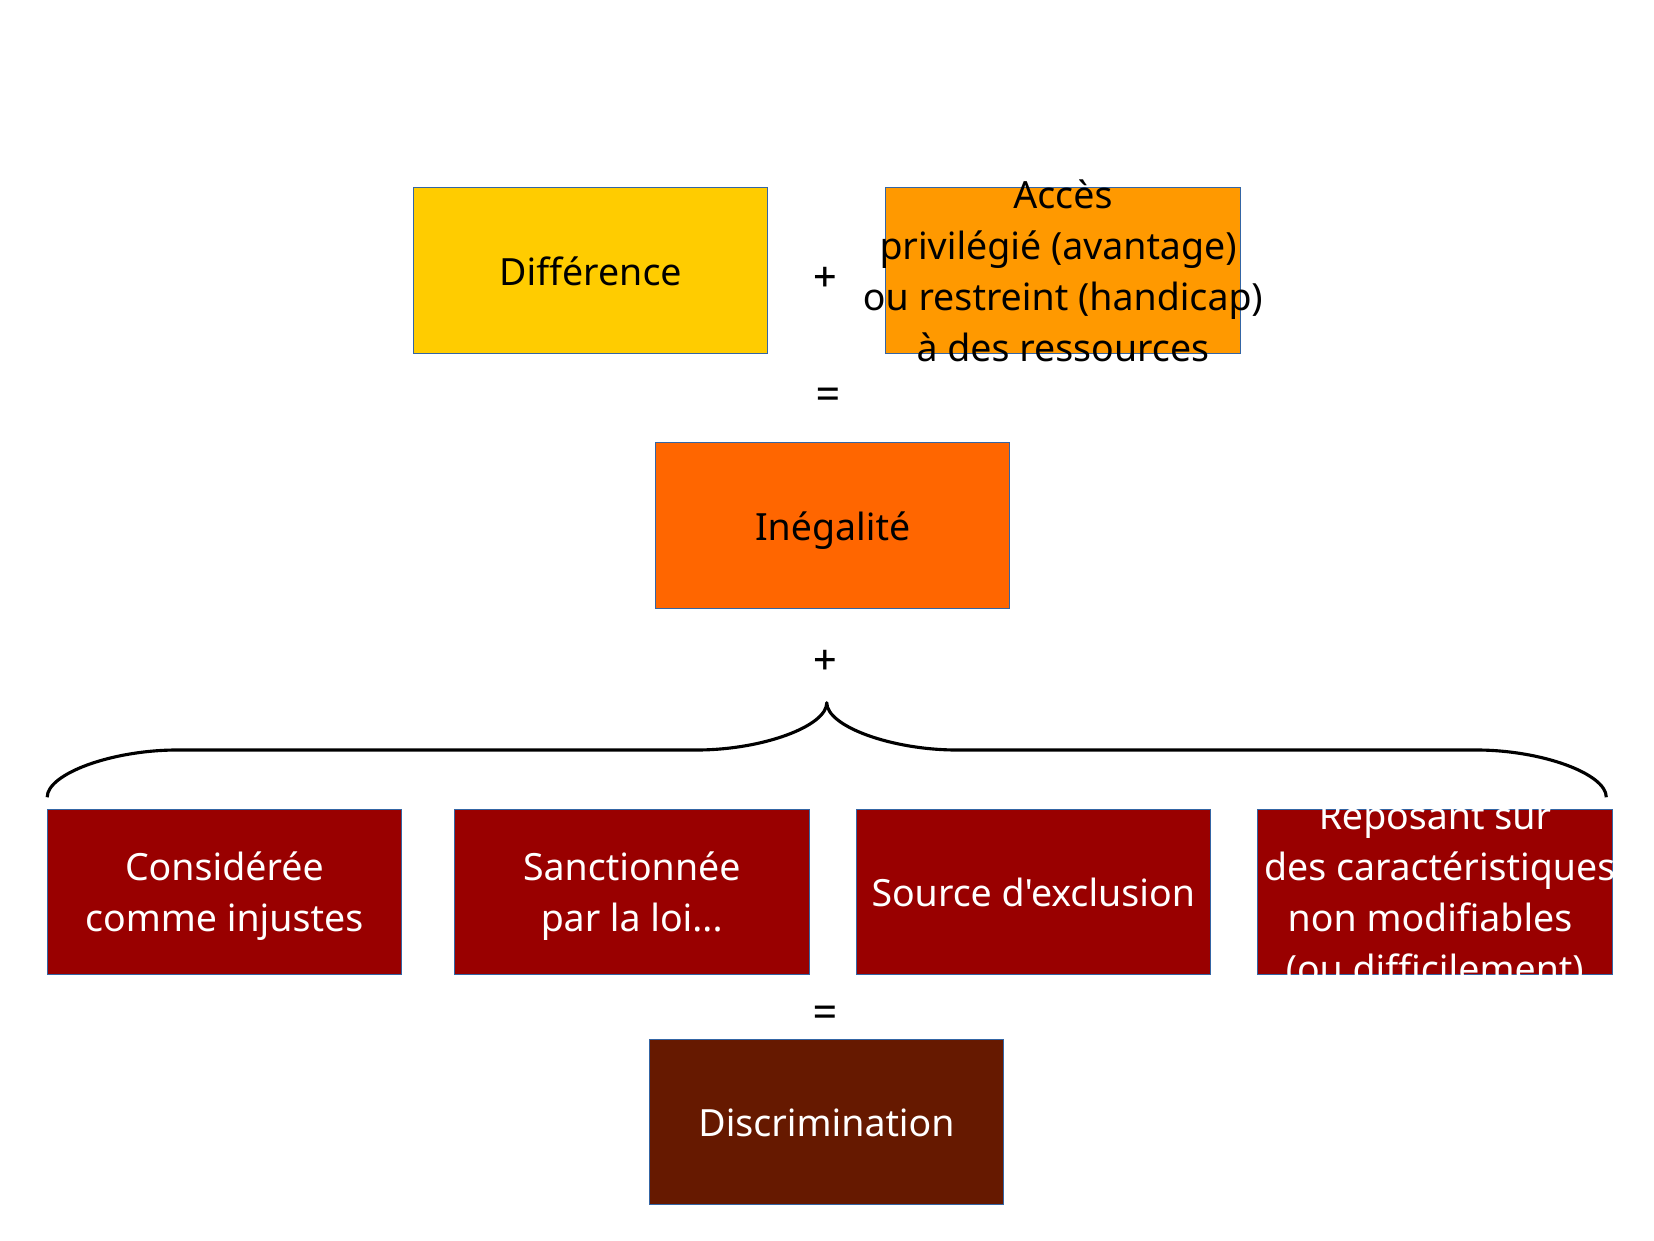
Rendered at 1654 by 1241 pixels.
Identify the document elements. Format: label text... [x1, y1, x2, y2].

text_box = [800, 354, 863, 422]
text_box Inégalité [655, 442, 1010, 609]
text_box Source d'exclusion [856, 809, 1211, 975]
text_box = [797, 972, 860, 1040]
text_box Accès privilégié (avantage) ou restreint (handicap) à des ressources [885, 187, 1241, 354]
text_box + [797, 237, 869, 305]
text_box + [797, 620, 869, 687]
text_box Sanctionnée par la loi... [454, 809, 810, 975]
text_box Différence [413, 187, 768, 354]
text_box Discrimination [649, 1039, 1004, 1205]
text_box Considérée comme injustes [47, 809, 402, 975]
text_box Reposant sur des caractéristiques non modifiables (ou difficilement) [1257, 809, 1613, 975]
